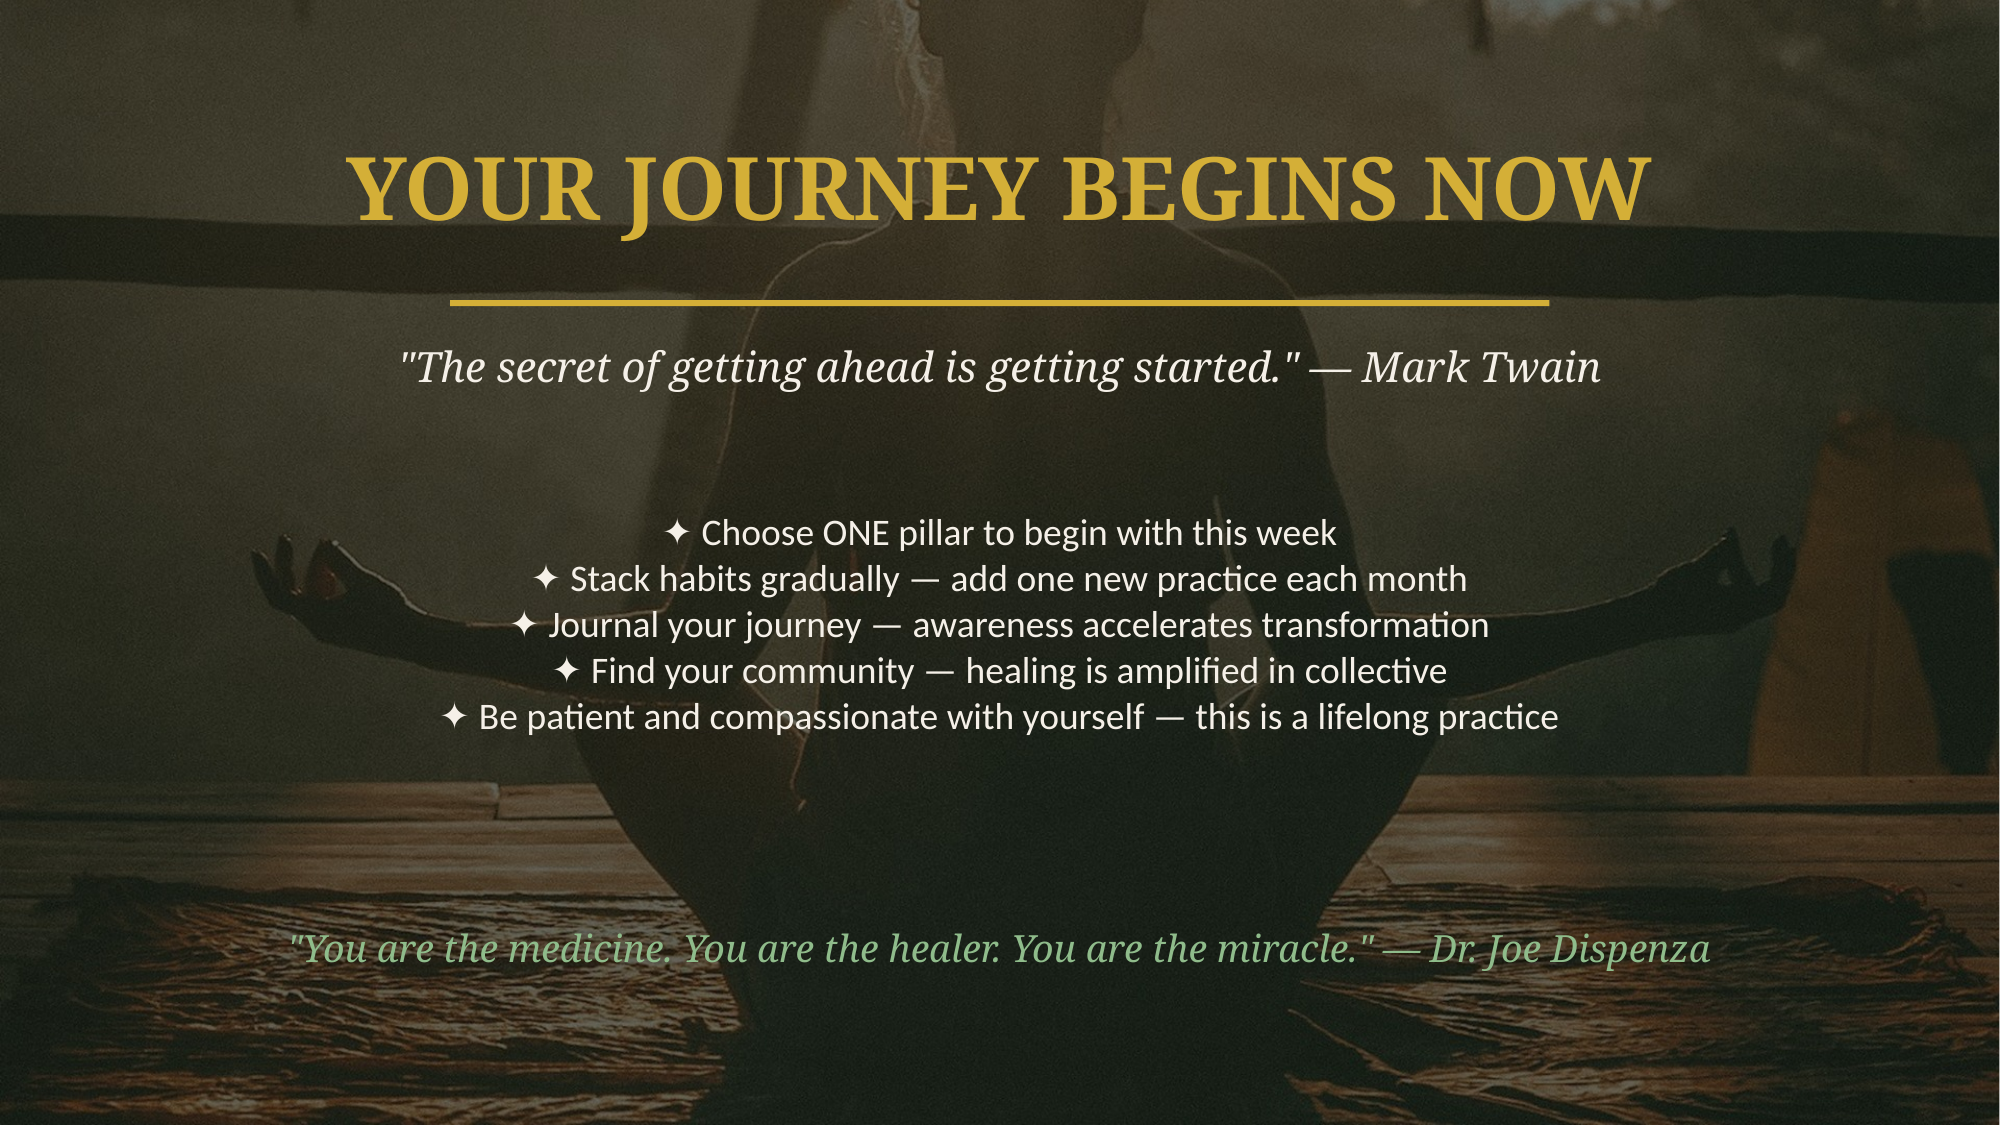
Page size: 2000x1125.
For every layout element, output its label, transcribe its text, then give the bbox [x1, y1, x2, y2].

text_box [450, 300, 1550, 307]
picture [0, 0, 2000, 1125]
text_box "You are the medicine. You are the healer. You are the miracle." — Dr. Joe Dispenza [225, 914, 1775, 1065]
text_box YOUR JOURNEY BEGINS NOW [75, 120, 1925, 271]
text_box "The secret of getting ahead is getting started." — Mark Twain [225, 330, 1775, 481]
text_box ✦ Choose ONE pillar to begin with this week ✦ Stack habits gradually — add one new practice each month ✦ Journal your journey — awareness accelerates transformation ✦ Find your community — healing is amplified in collective ✦ Be patient and compassionate with yourself — this is a lifelong practice [300, 509, 1700, 885]
